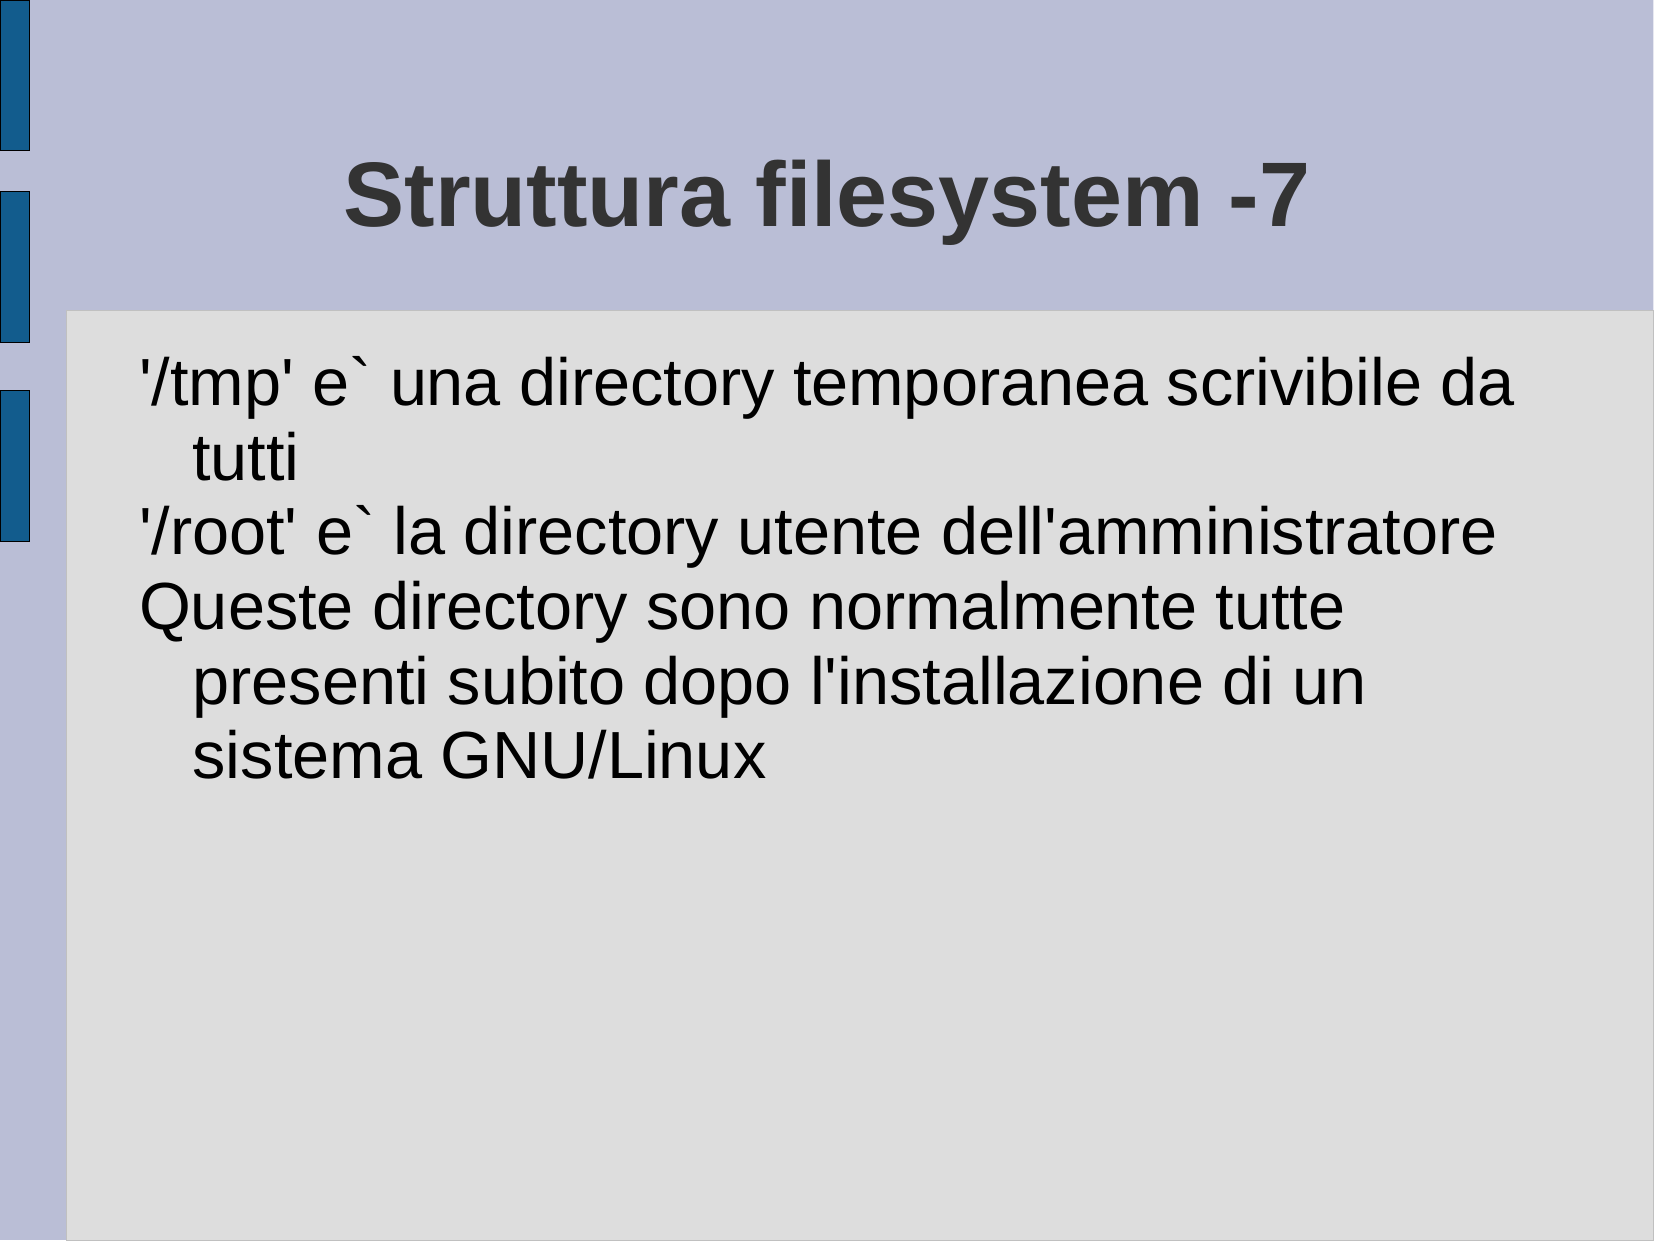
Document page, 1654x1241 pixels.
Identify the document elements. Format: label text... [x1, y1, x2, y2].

title Struttura filesystem -7 [121, 91, 1534, 299]
list '/tmp' e` una directory temporanea scrivibile da tutti '/root' e` la directory utente dell'amministratore Queste directory sono normalmente tutte presenti subito dopo l'installazione di un sistema GNU/Linux [121, 344, 1534, 1127]
